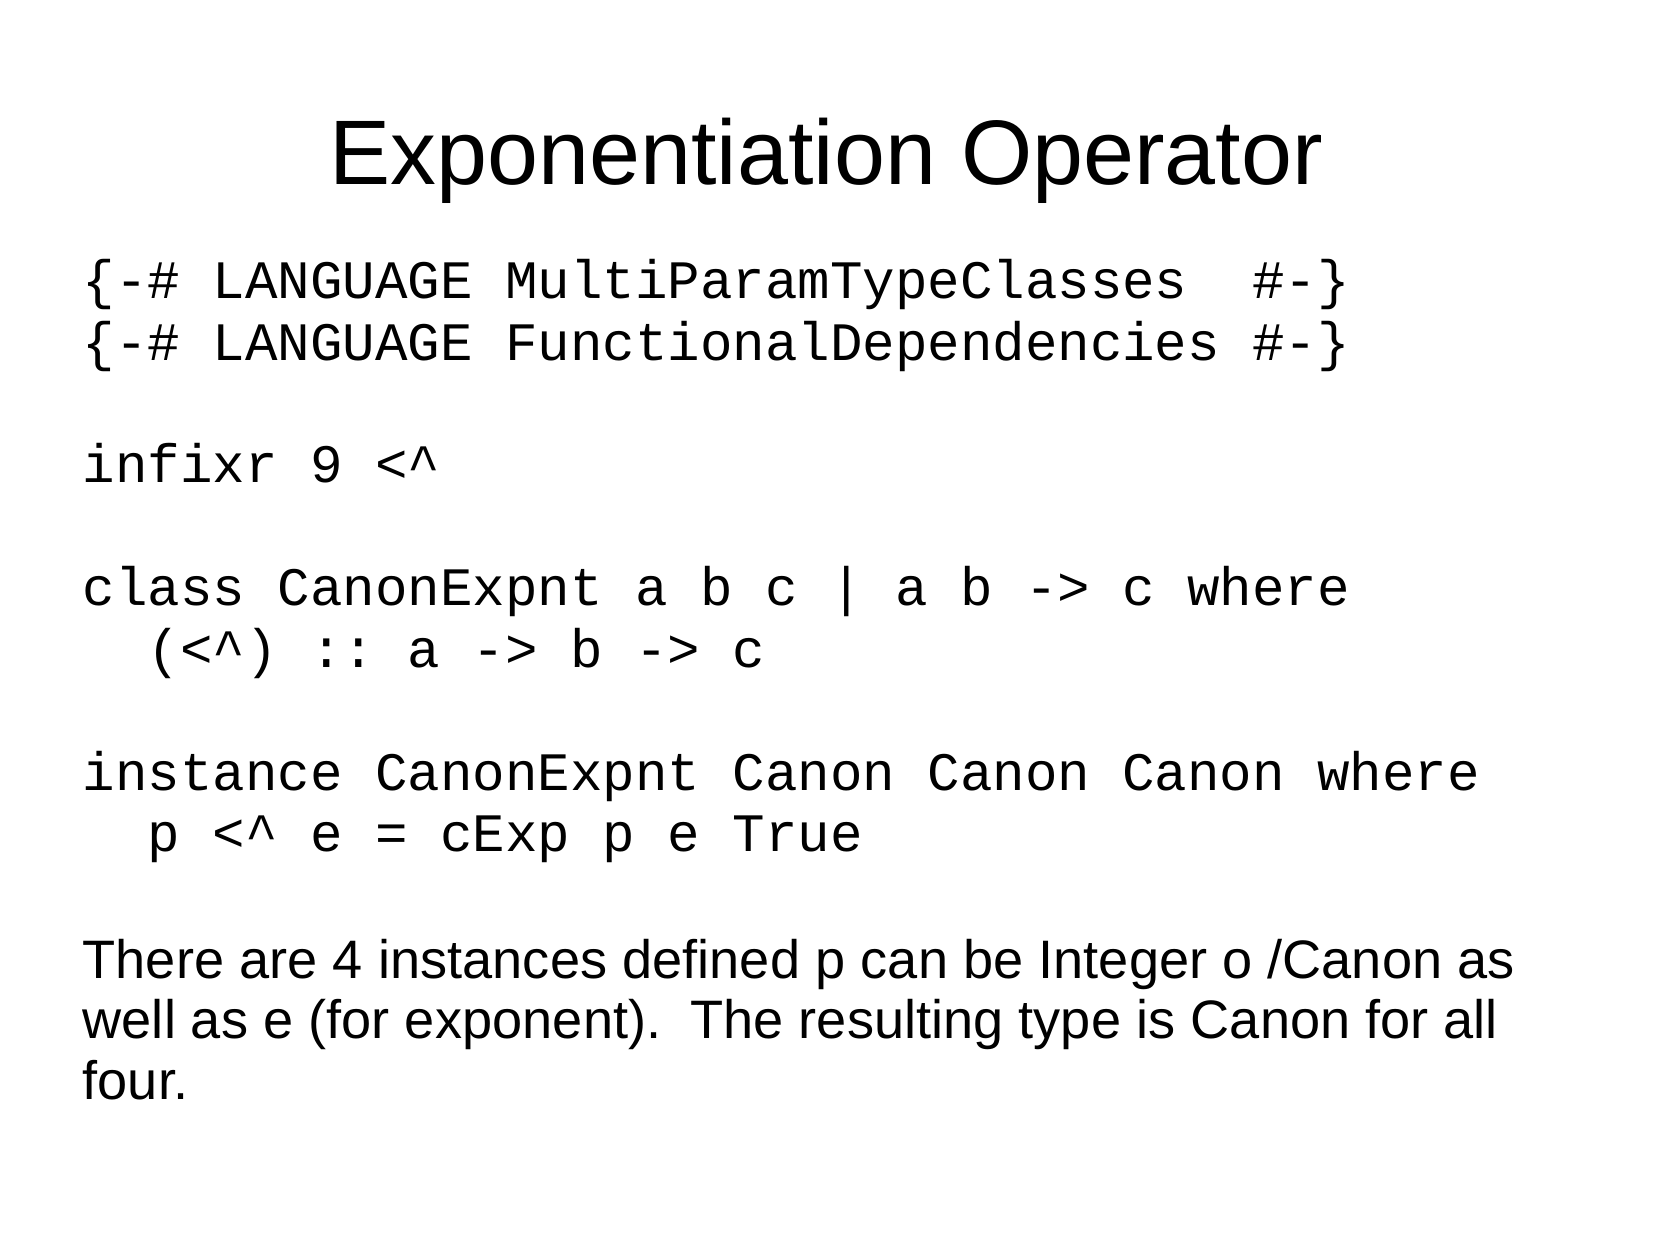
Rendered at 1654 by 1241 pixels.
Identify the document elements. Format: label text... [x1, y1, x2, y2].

title Exponentiation Operator [82, 49, 1571, 238]
subtitle {-# LANGUAGE MultiParamTypeClasses #-} {-# LANGUAGE FunctionalDependencies #-} infixr 9 <^ class CanonExpnt a b c | a b -> c where (<^) :: a -> b -> c instance CanonExpnt Canon Canon Canon where p <^ e = cExp p e True There are 4 instances defined p can be Integer o /Canon as well as e (for exponent). The resulting type is Canon for all four. [82, 238, 1576, 1126]
